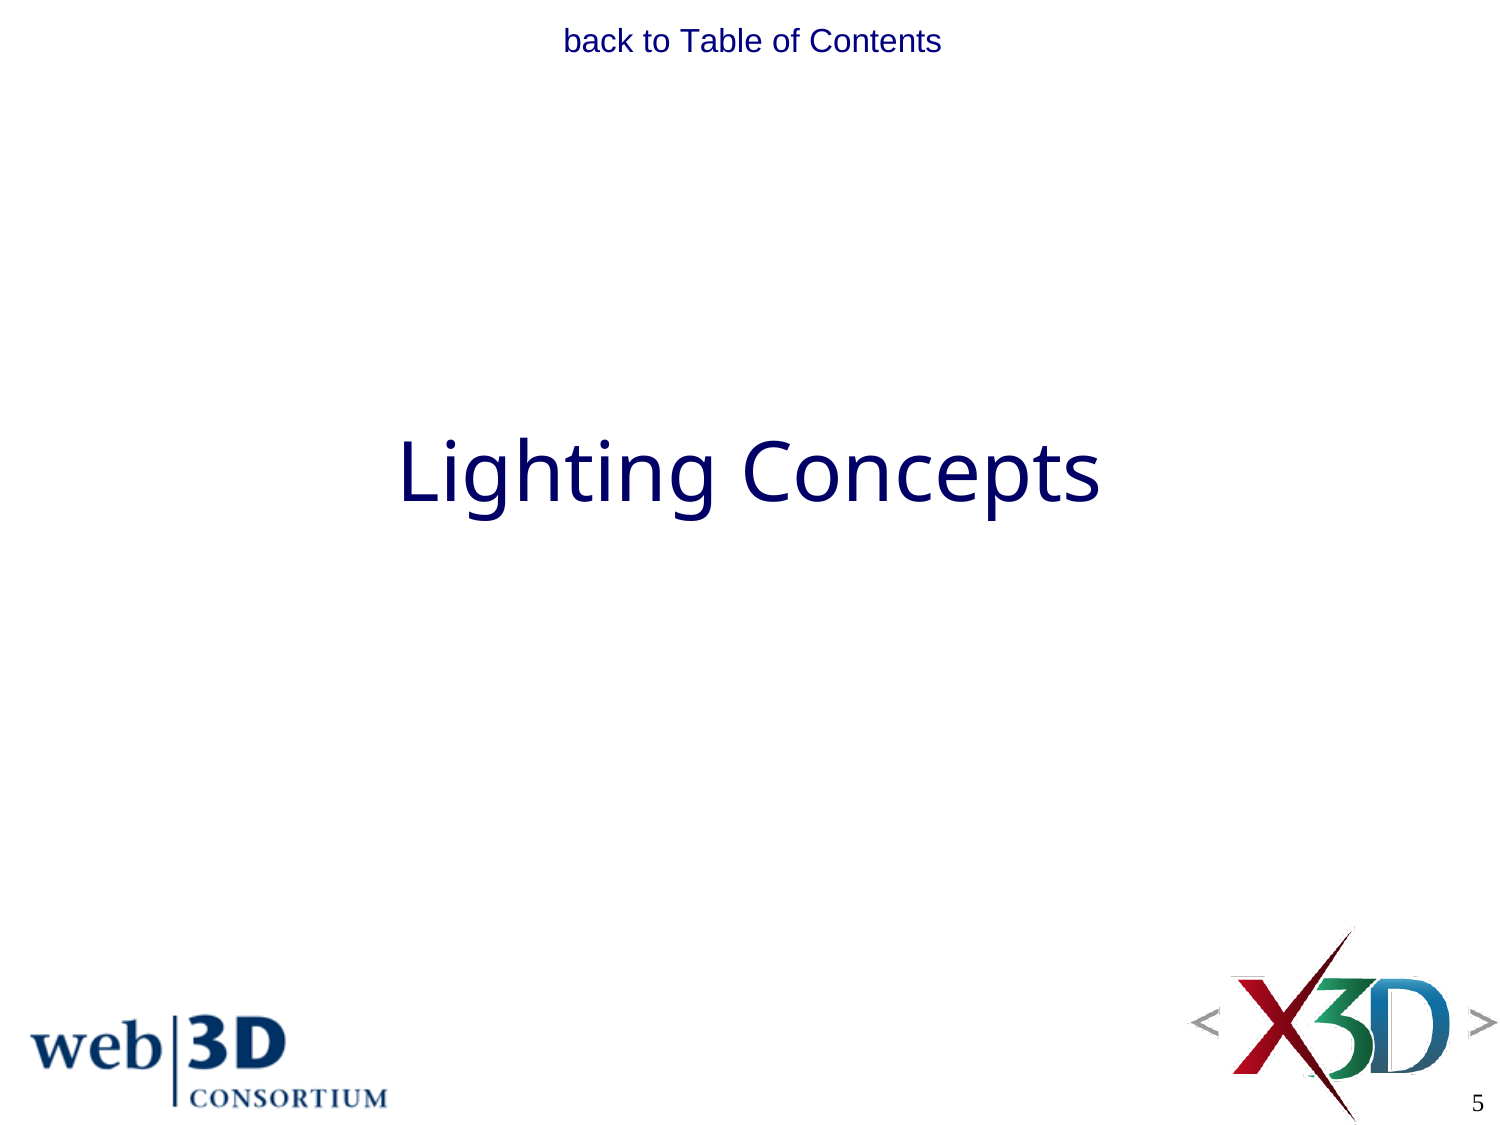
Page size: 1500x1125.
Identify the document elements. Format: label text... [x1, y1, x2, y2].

text_box back to Table of Contents [548, 14, 958, 68]
picture [1187, 926, 1500, 1125]
picture [12, 998, 413, 1118]
title Lighting Concepts [112, 374, 1388, 563]
